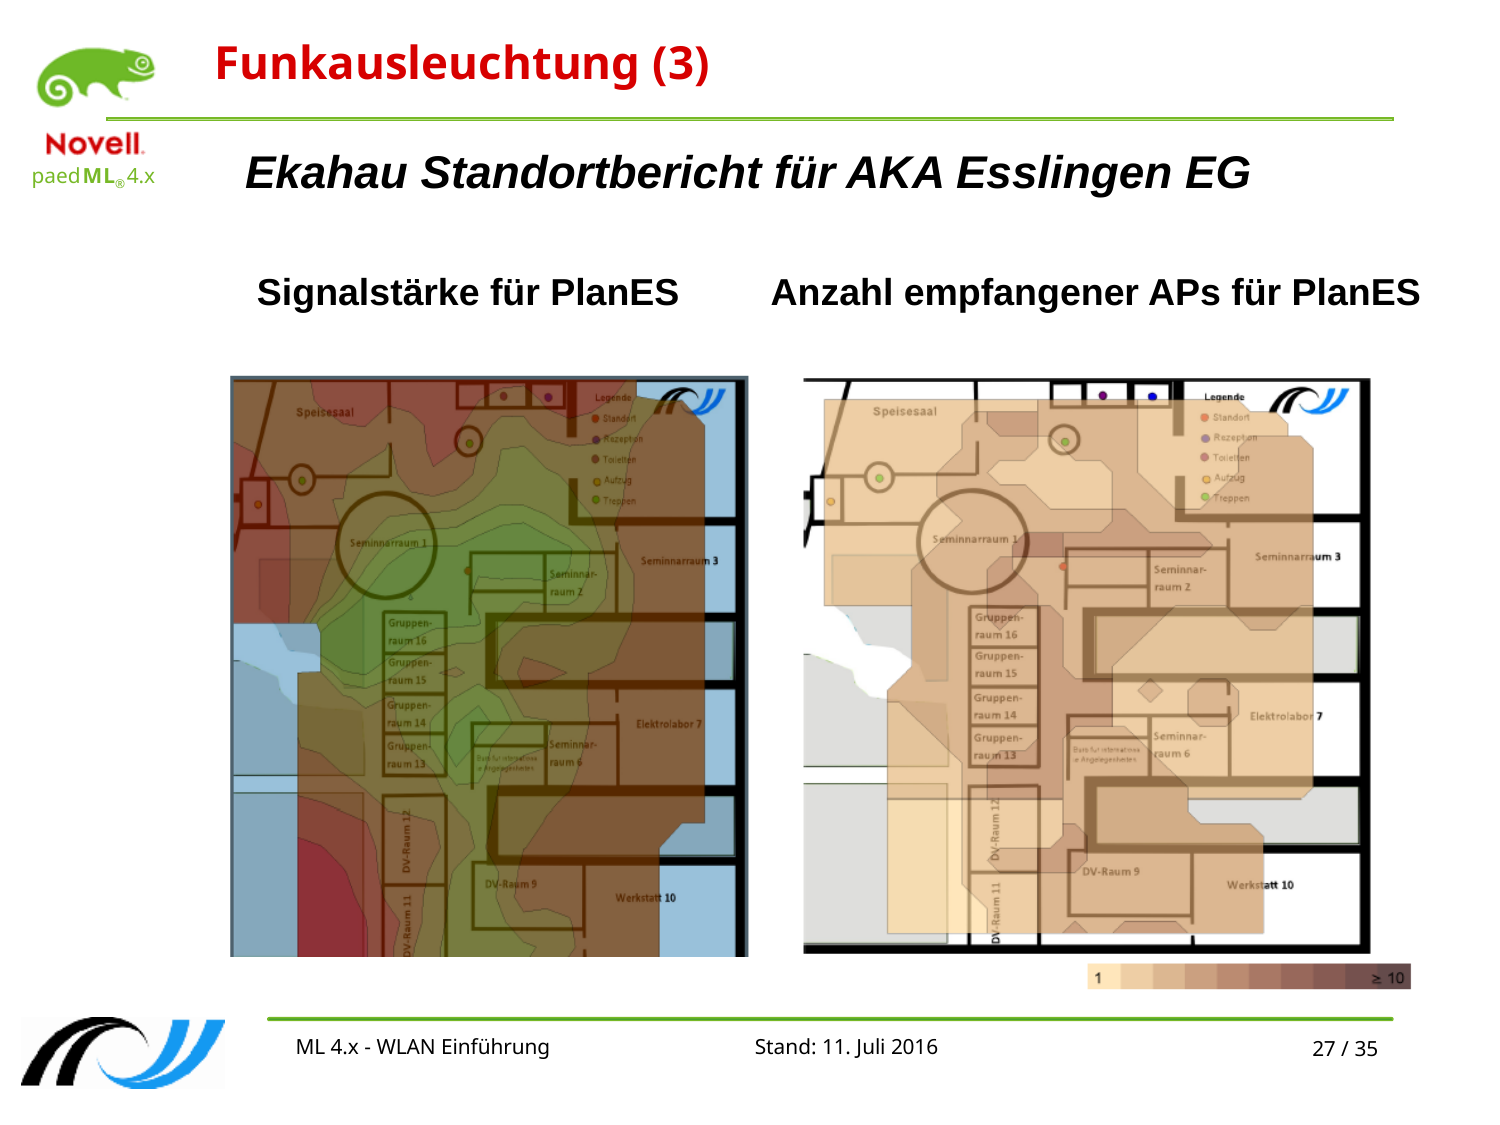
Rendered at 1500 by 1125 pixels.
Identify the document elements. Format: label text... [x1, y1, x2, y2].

picture [21, 1017, 225, 1089]
picture [154, 360, 1430, 1010]
title Funkausleuchtung (3) [214, 16, 1393, 108]
text_box Ekahau Standortbericht für AKA Esslingen EG [230, 135, 1436, 227]
text_box Anzahl empfangener APs für PlanES [755, 260, 1435, 321]
picture [24, 32, 167, 175]
text_box Signalstärke für PlanES [242, 260, 695, 321]
